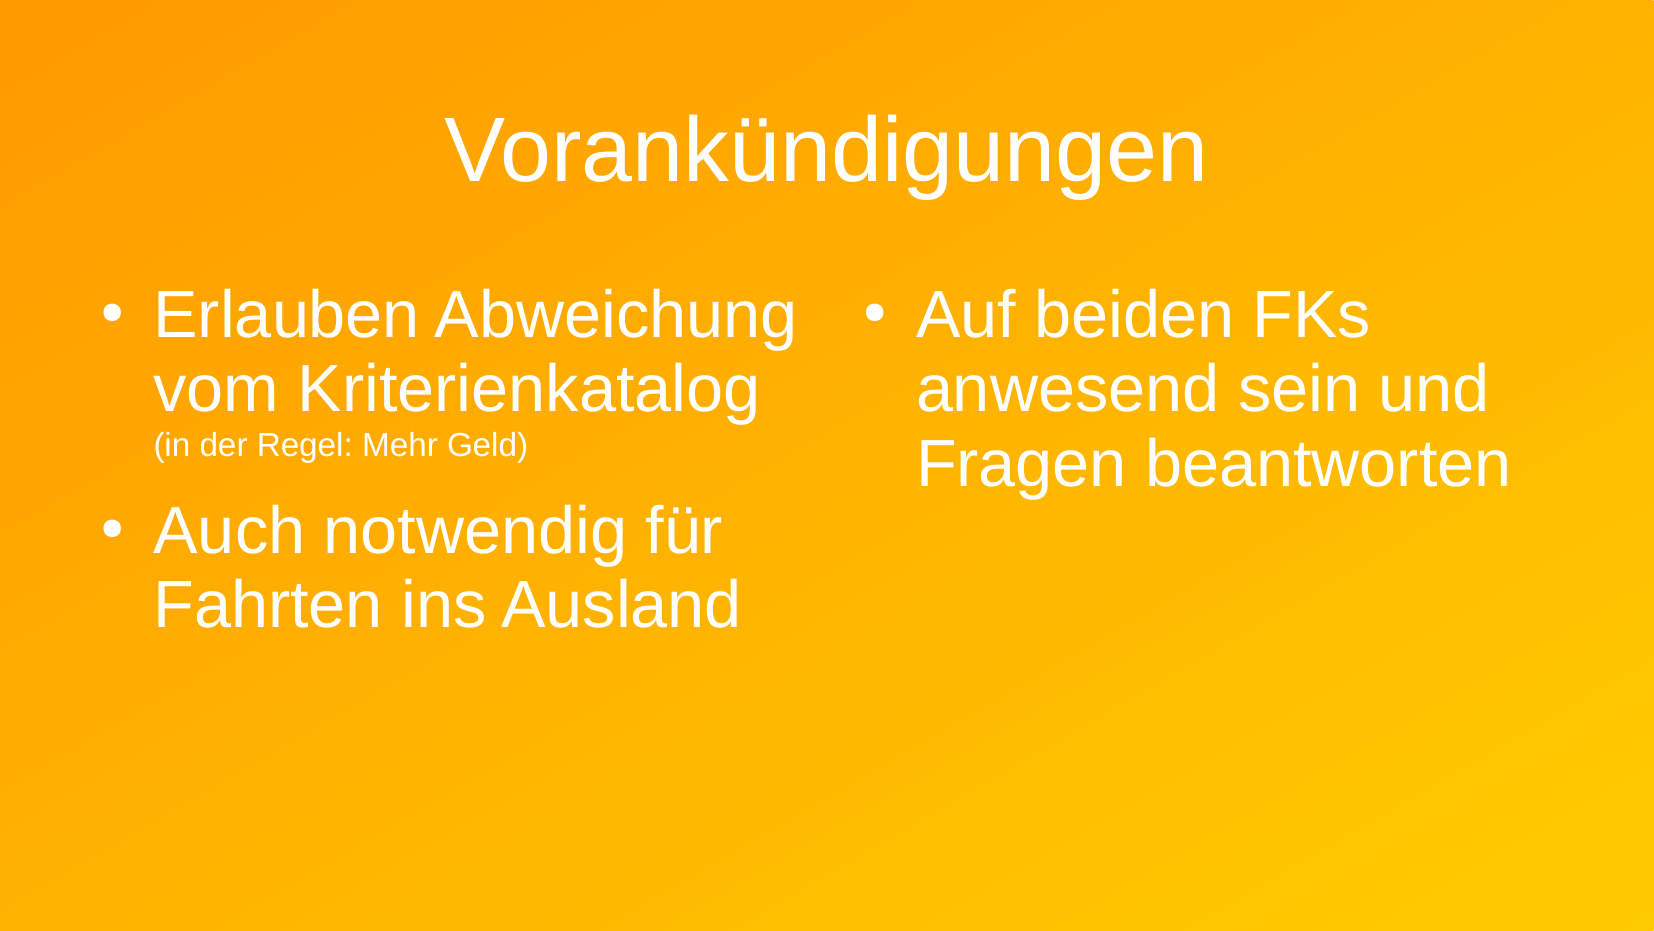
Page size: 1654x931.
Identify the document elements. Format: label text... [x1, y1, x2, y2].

list Auf beiden FKs anwesend sein und Fragen beantworten [845, 276, 1572, 817]
list Erlauben Abweichung vom Kriterienkatalog (in der Regel: Mehr Geld) Auch notwendig für Fahrten ins Ausland [82, 276, 809, 817]
title Vorankündigungen [82, 72, 1571, 228]
